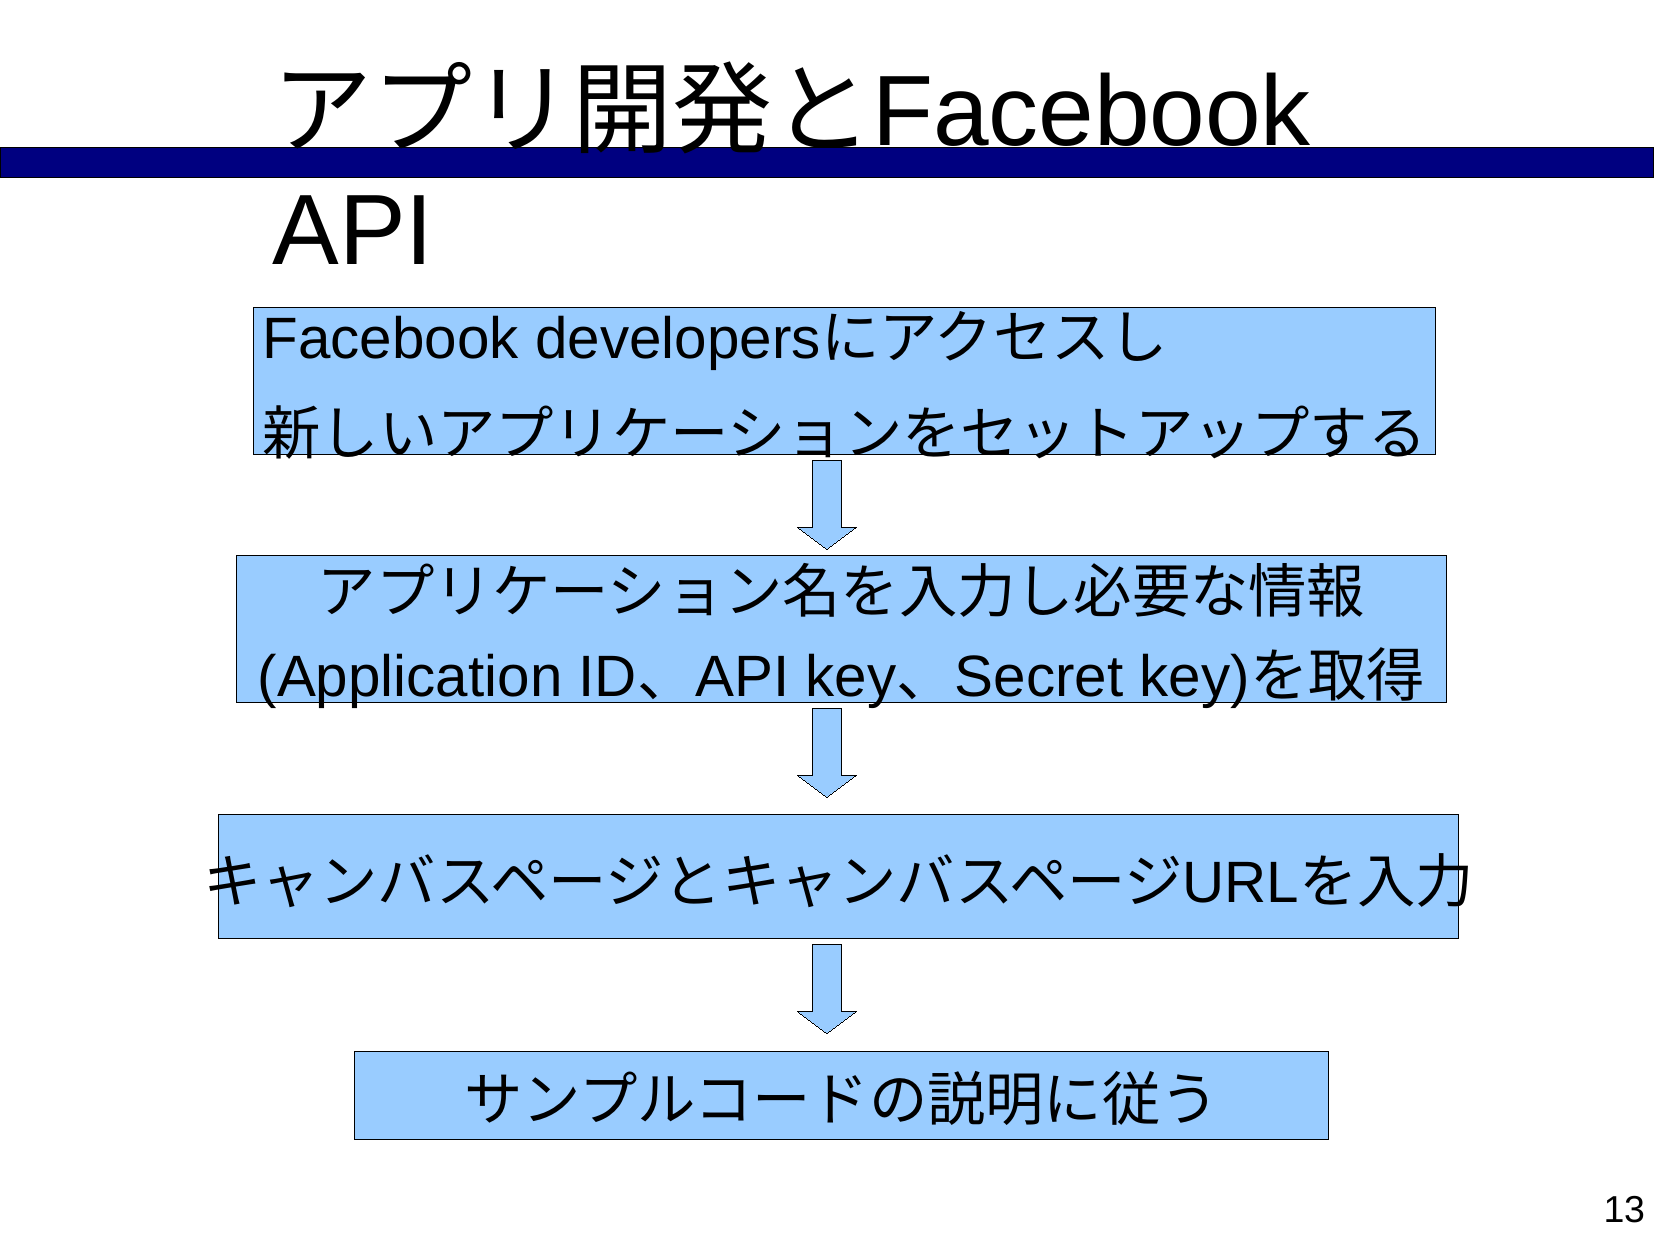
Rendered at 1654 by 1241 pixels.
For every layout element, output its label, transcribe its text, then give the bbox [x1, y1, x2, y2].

text_box [0, 147, 1654, 178]
text_box キャンバスページとキャンバスページURLを入力 [218, 814, 1459, 939]
text_box アプリ開発とFacebook API [257, 22, 1439, 149]
text_box [797, 708, 857, 798]
text_box [797, 460, 857, 550]
text_box 13 [1588, 1181, 1654, 1239]
text_box アプリケーション名を入力し必要な情報 (Application ID、API key、Secret key)を取得 [236, 555, 1447, 703]
text_box サンプルコードの説明に従う [354, 1051, 1329, 1140]
text_box [206, 915, 1595, 1241]
text_box Facebook developersにアクセスし 新しいアプリケーションをセットアップする [253, 307, 1436, 455]
